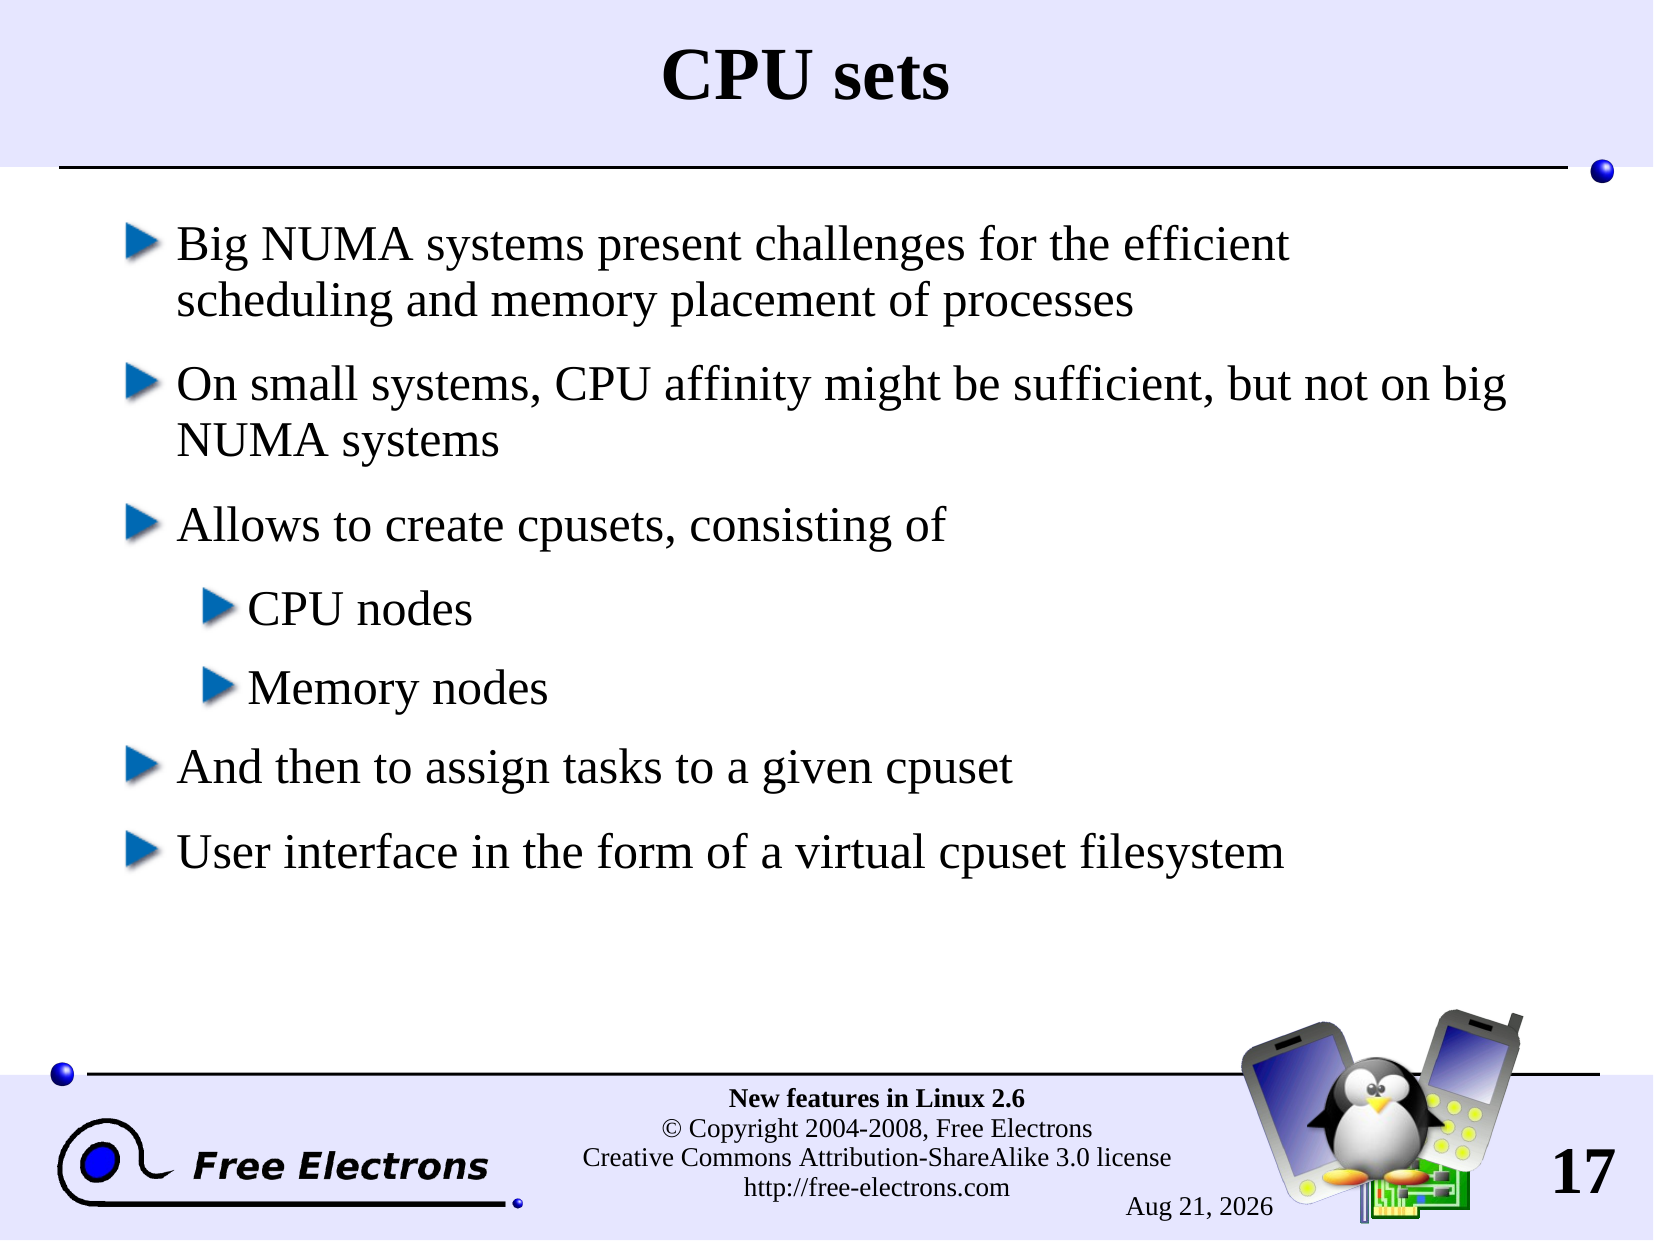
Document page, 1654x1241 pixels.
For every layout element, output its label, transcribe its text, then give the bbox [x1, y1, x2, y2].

picture [1231, 1007, 1538, 1241]
title CPU sets [60, 25, 1551, 124]
picture [50, 1107, 527, 1216]
list Big NUMA systems present challenges for the efficient scheduling and memory placement of processes On small systems, CPU affinity might be sufficient, but not on big NUMA systems Allows to create cpusets, consisting of CPU nodes Memory nodes And then to assign tasks to a given cpuset User interface in the form of a virtual cpuset filesystem [105, 216, 1518, 1066]
